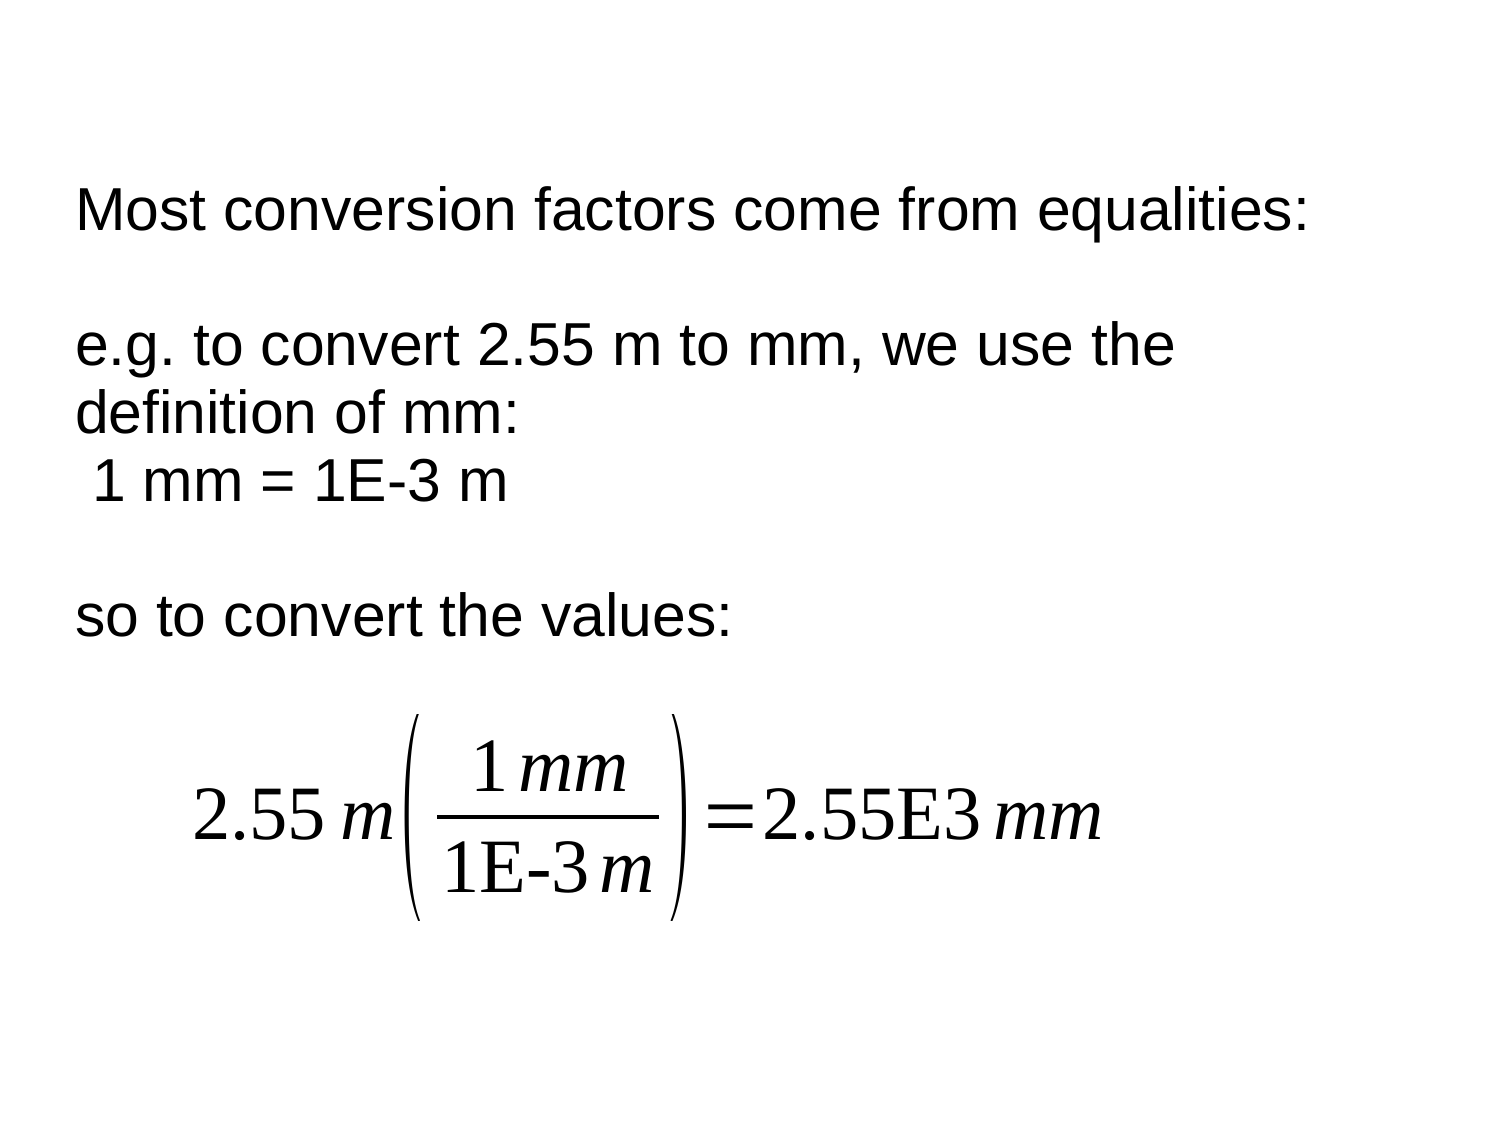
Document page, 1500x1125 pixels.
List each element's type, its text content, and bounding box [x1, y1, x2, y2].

subtitle Most conversion factors come from equalities: e.g. to convert 2.55 m to mm, we use the definition of mm: 1 mm = 1E-3 m so to convert the values: [75, 44, 1425, 916]
chart [172, 714, 1123, 921]
